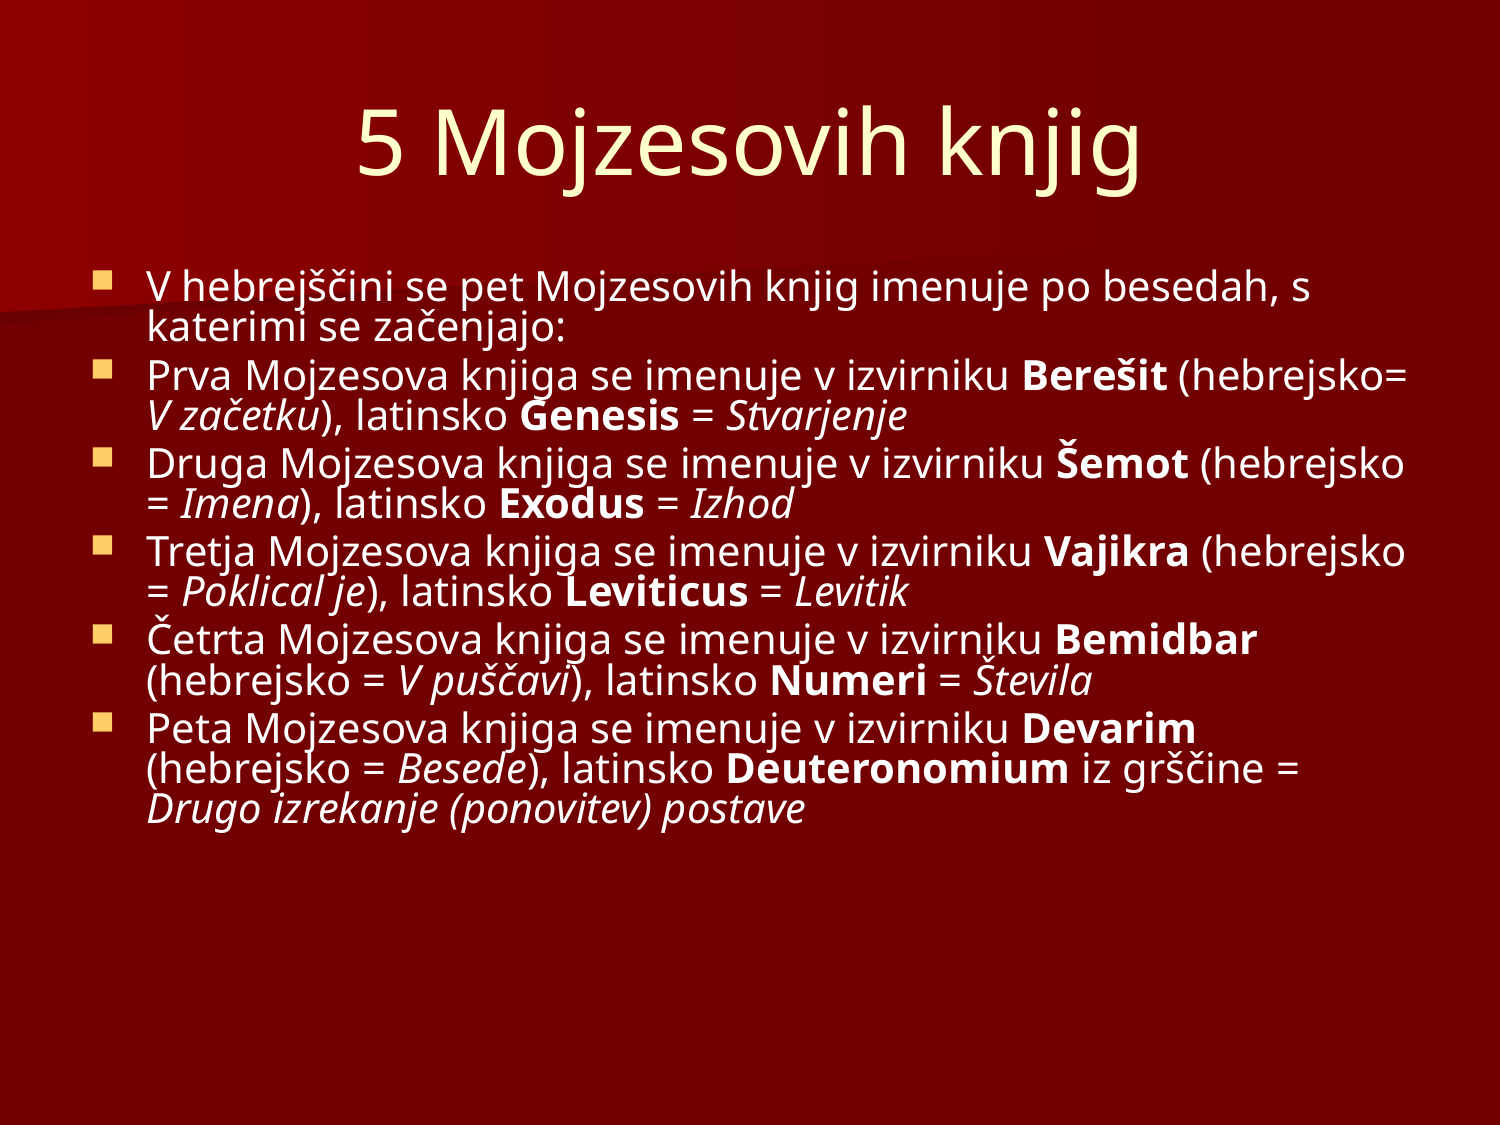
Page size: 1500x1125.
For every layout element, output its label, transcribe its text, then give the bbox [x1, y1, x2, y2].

title 5 Mojzesovih knjig [75, 45, 1425, 233]
list V hebrejščini se pet Mojzesovih knjig imenuje po besedah, s katerimi se začenjajo: Prva Mojzesova knjiga se imenuje v izvirniku Berešit (hebrejsko= V začetku), latinsko Genesis = Stvarjenje Druga Mojzesova knjiga se imenuje v izvirniku Šemot (hebrejsko = Imena), latinsko Exodus = Izhod Tretja Mojzesova knjiga se imenuje v izvirniku Vajikra (hebrejsko = Poklical je), latinsko Leviticus = Levitik Četrta Mojzesova knjiga se imenuje v izvirniku Bemidbar (hebrejsko = V puščavi), latinsko Numeri = Števila Peta Mojzesova knjiga se imenuje v izvirniku Devarim (hebrejsko = Besede), latinsko Deuteronomium iz grščine = Drugo izrekanje (ponovitev) postave [75, 262, 1425, 1000]
